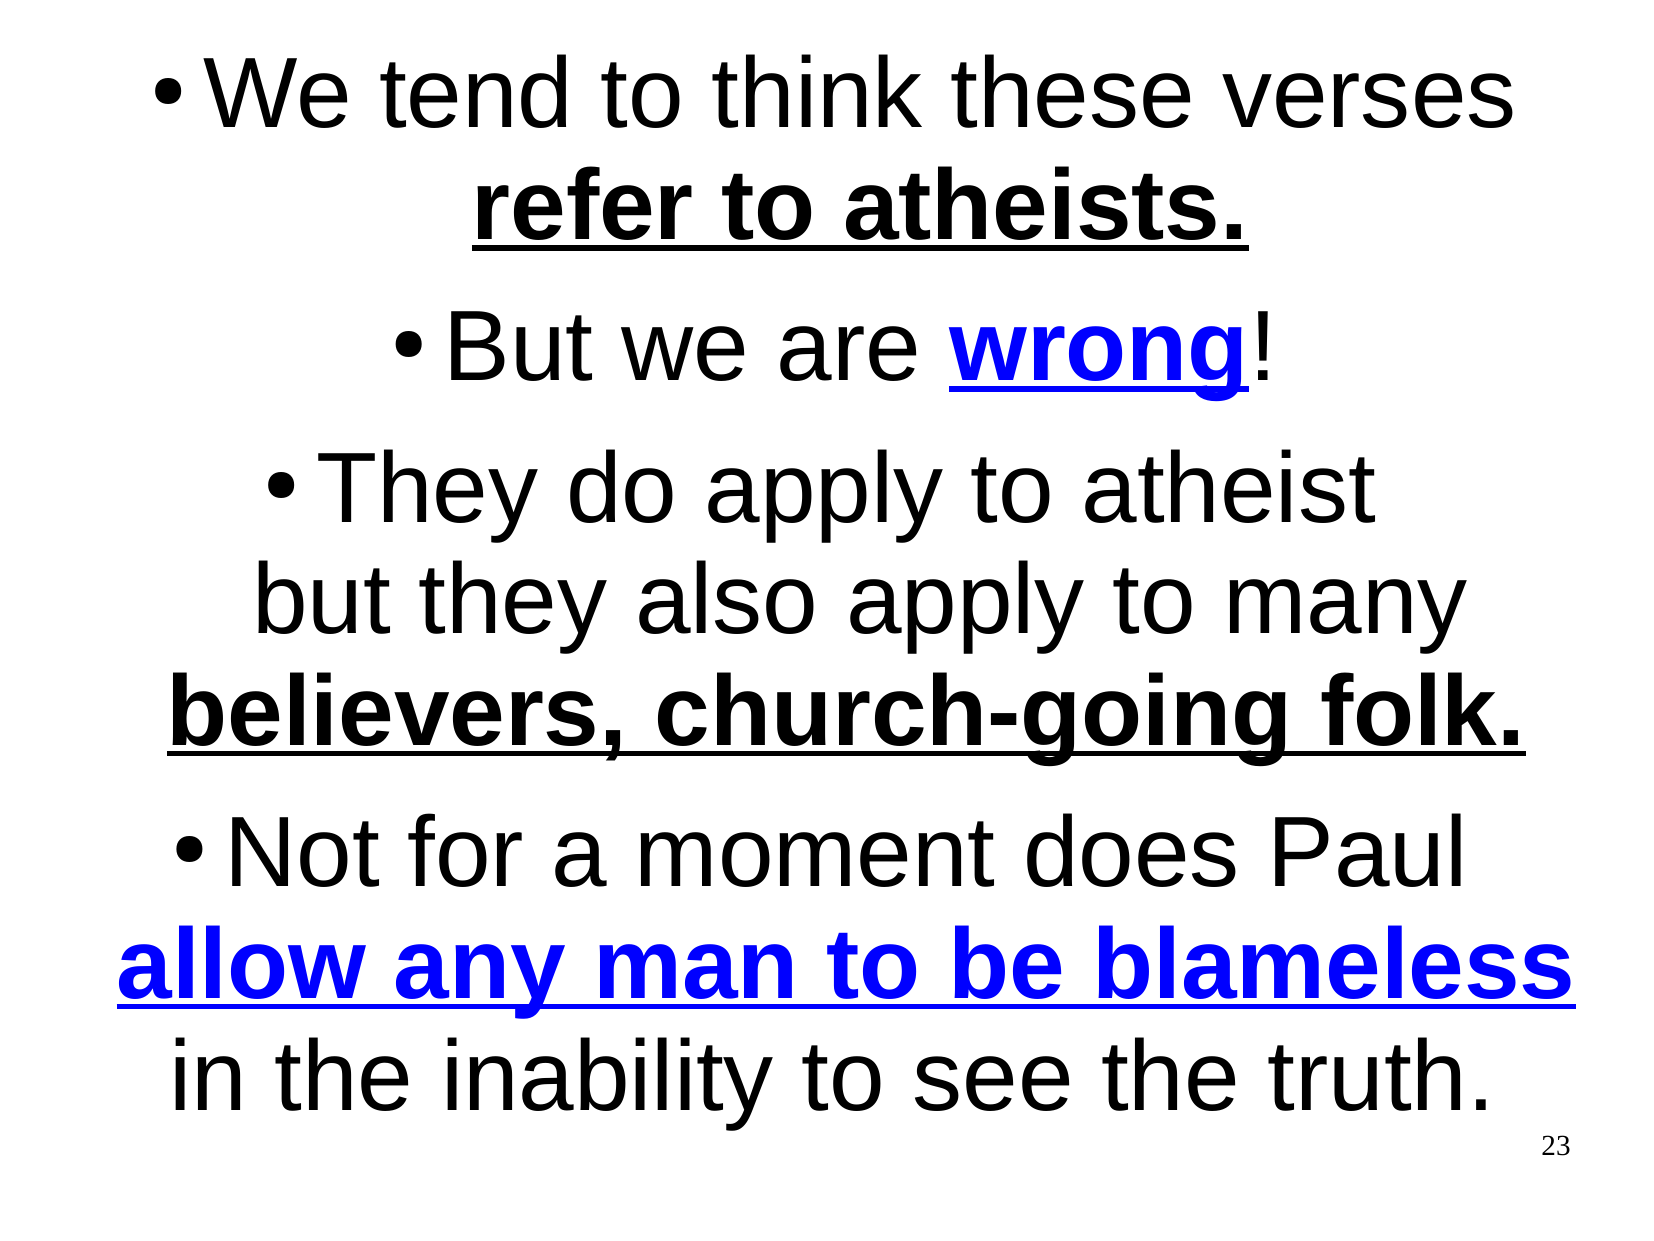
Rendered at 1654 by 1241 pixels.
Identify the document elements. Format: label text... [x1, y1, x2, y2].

list We tend to think these verses refer to atheists. But we are wrong! They do apply to atheist but they also apply to many believers, church-going folk. Not for a moment does Paul allow any man to be blameless in the inability to see the truth. [37, 37, 1613, 1238]
